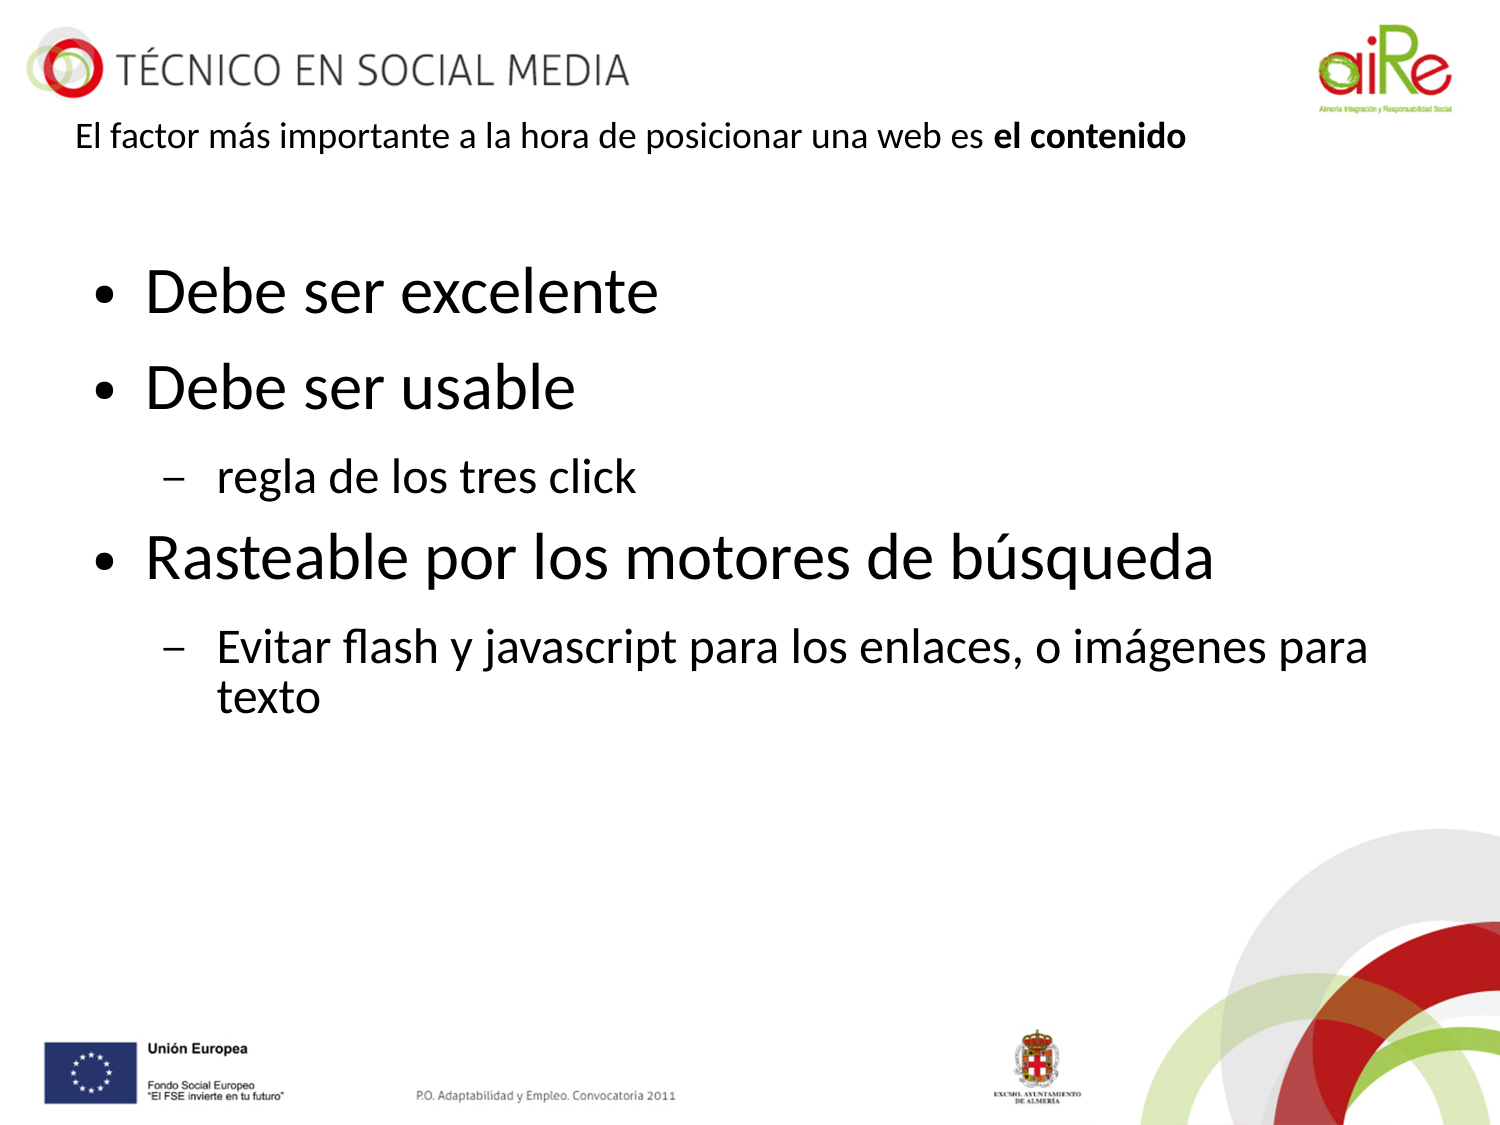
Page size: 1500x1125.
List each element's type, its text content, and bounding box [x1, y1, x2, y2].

list Debe ser excelente Debe ser usable regla de los tres click Rasteable por los motores de búsqueda Evitar flash y javascript para los enlaces, o imágenes para texto [75, 263, 1425, 916]
picture [0, 0, 1500, 1125]
title El factor más importante a la hora de posicionar una web es el contenido [75, 44, 1425, 233]
